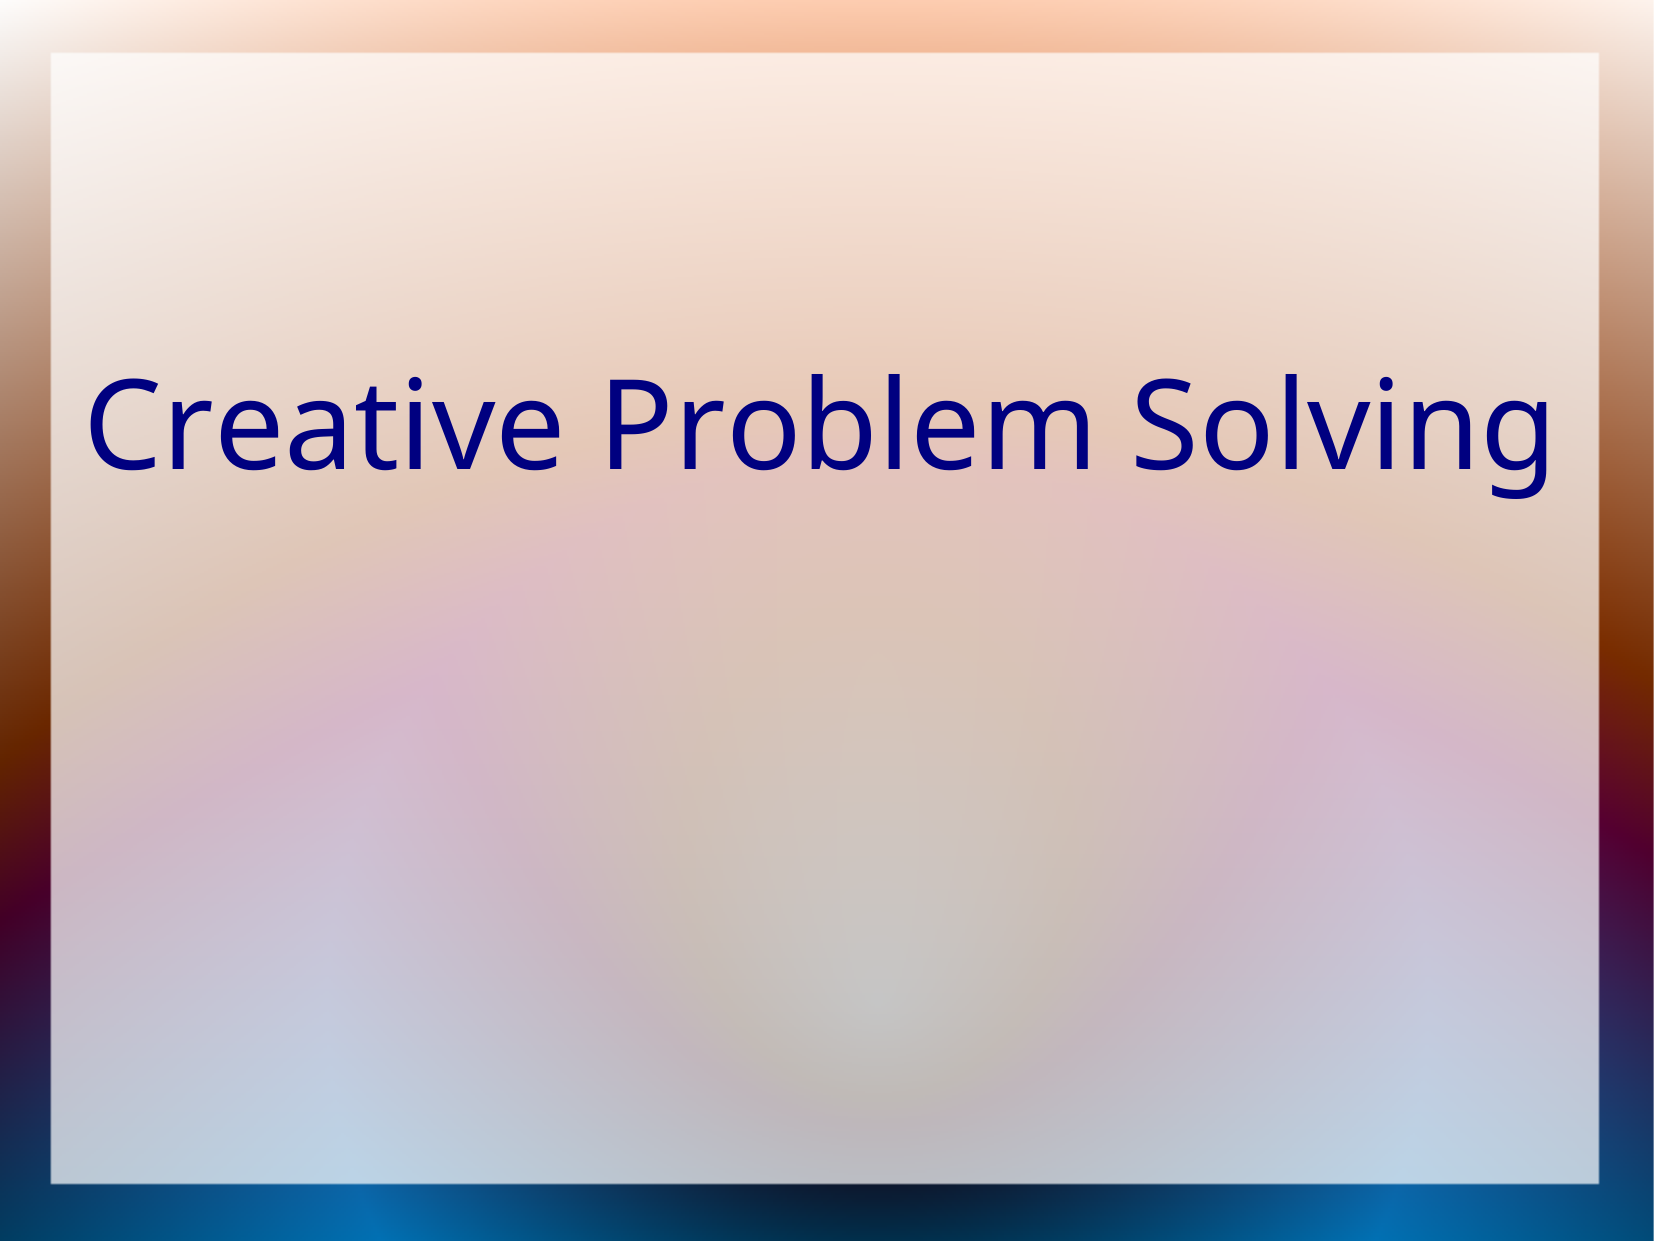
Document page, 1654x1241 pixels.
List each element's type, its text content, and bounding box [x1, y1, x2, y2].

picture [0, 0, 1654, 1241]
title Creative Problem Solving [76, 324, 1565, 518]
